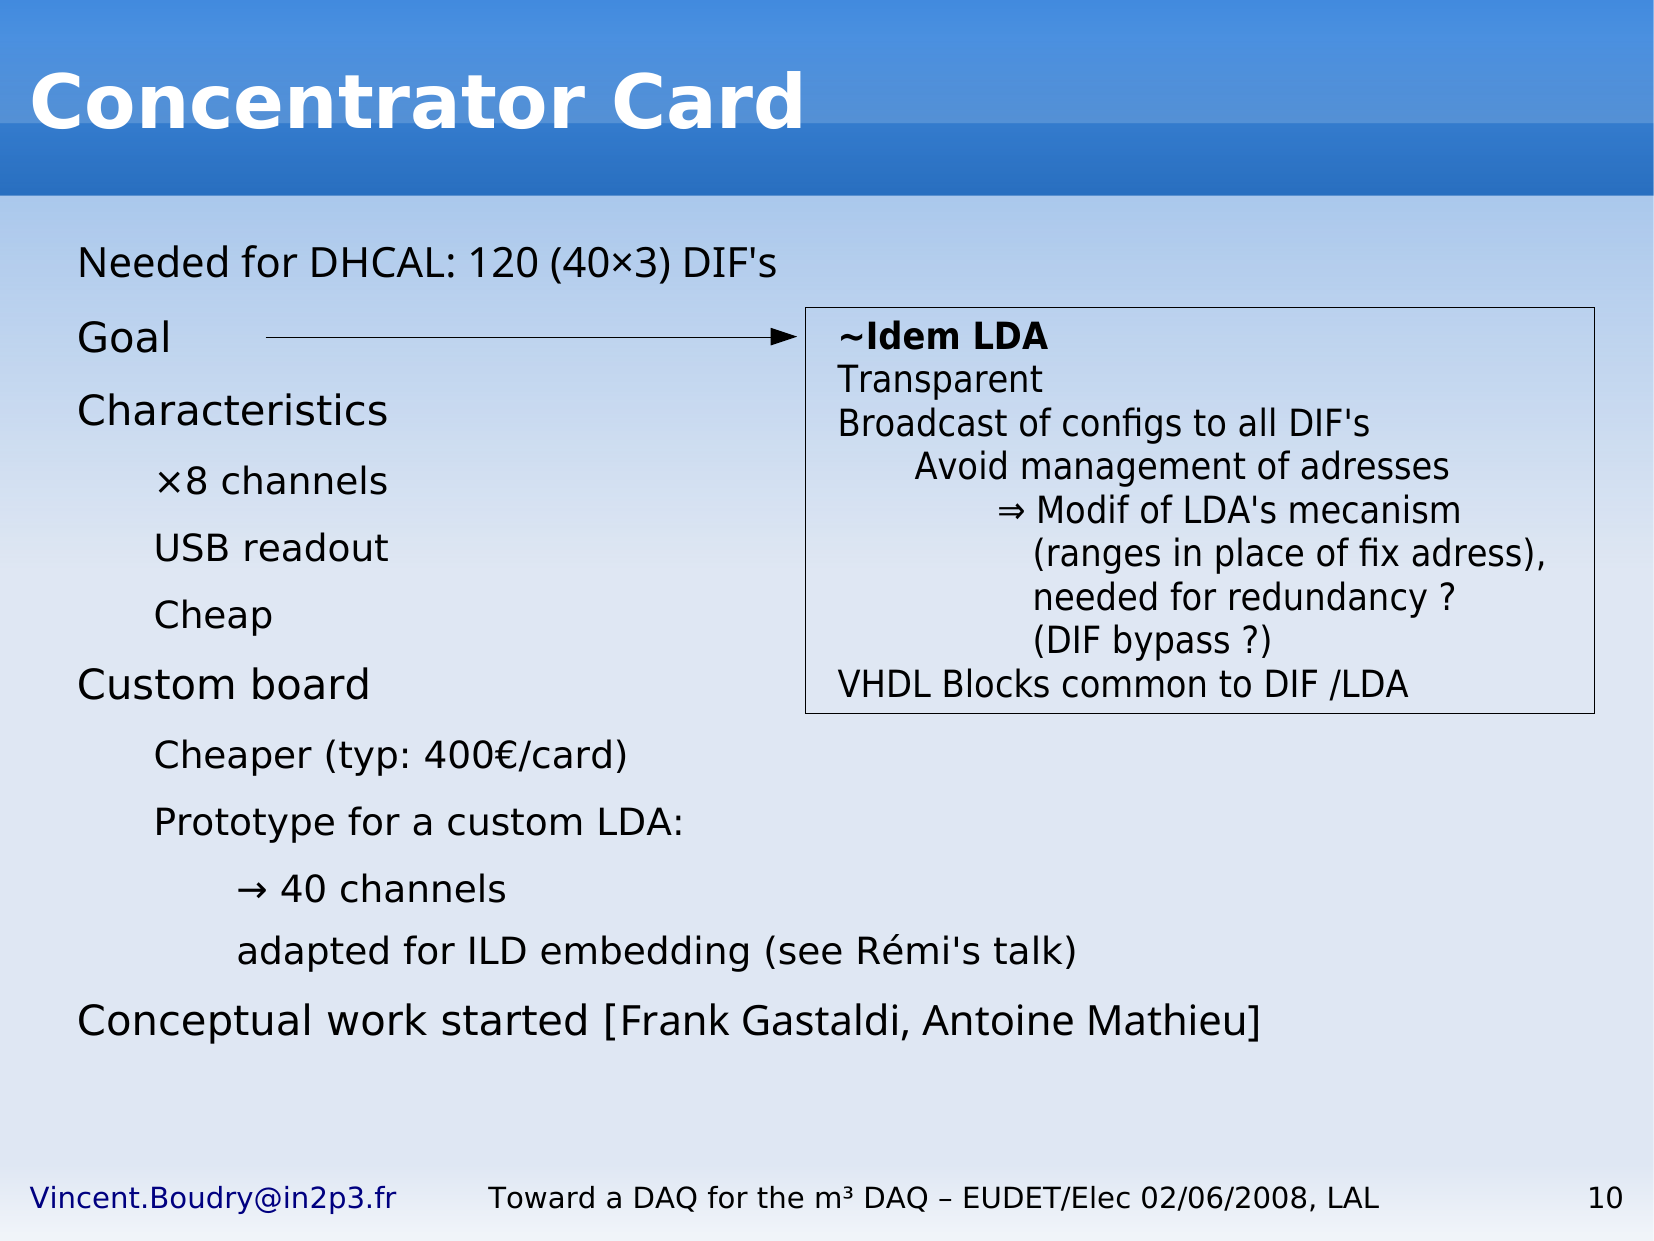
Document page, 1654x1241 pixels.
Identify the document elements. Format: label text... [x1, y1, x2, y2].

list Needed for DHCAL: 120 (40×3) DIF's Goal Characteristics ×8 channels USB readout Cheap Custom board Cheaper (typ: 400€/card) Prototype for a custom LDA: → 40 channels adapted for ILD embedding (see Rémi's talk) Conceptual work started [Frank Gastaldi, Antoine Mathieu] [59, 232, 1595, 1134]
title Concentrator Card [29, 0, 1654, 207]
picture [0, 0, 1654, 1241]
text_box ~Idem LDA Transparent Broadcast of configs to all DIF's Avoid management of adresses ⇒ Modif of LDA's mecanism (ranges in place of fix adress), needed for redundancy ? (DIF bypass ?) VHDL Blocks common to DIF /LDA [805, 307, 1595, 714]
